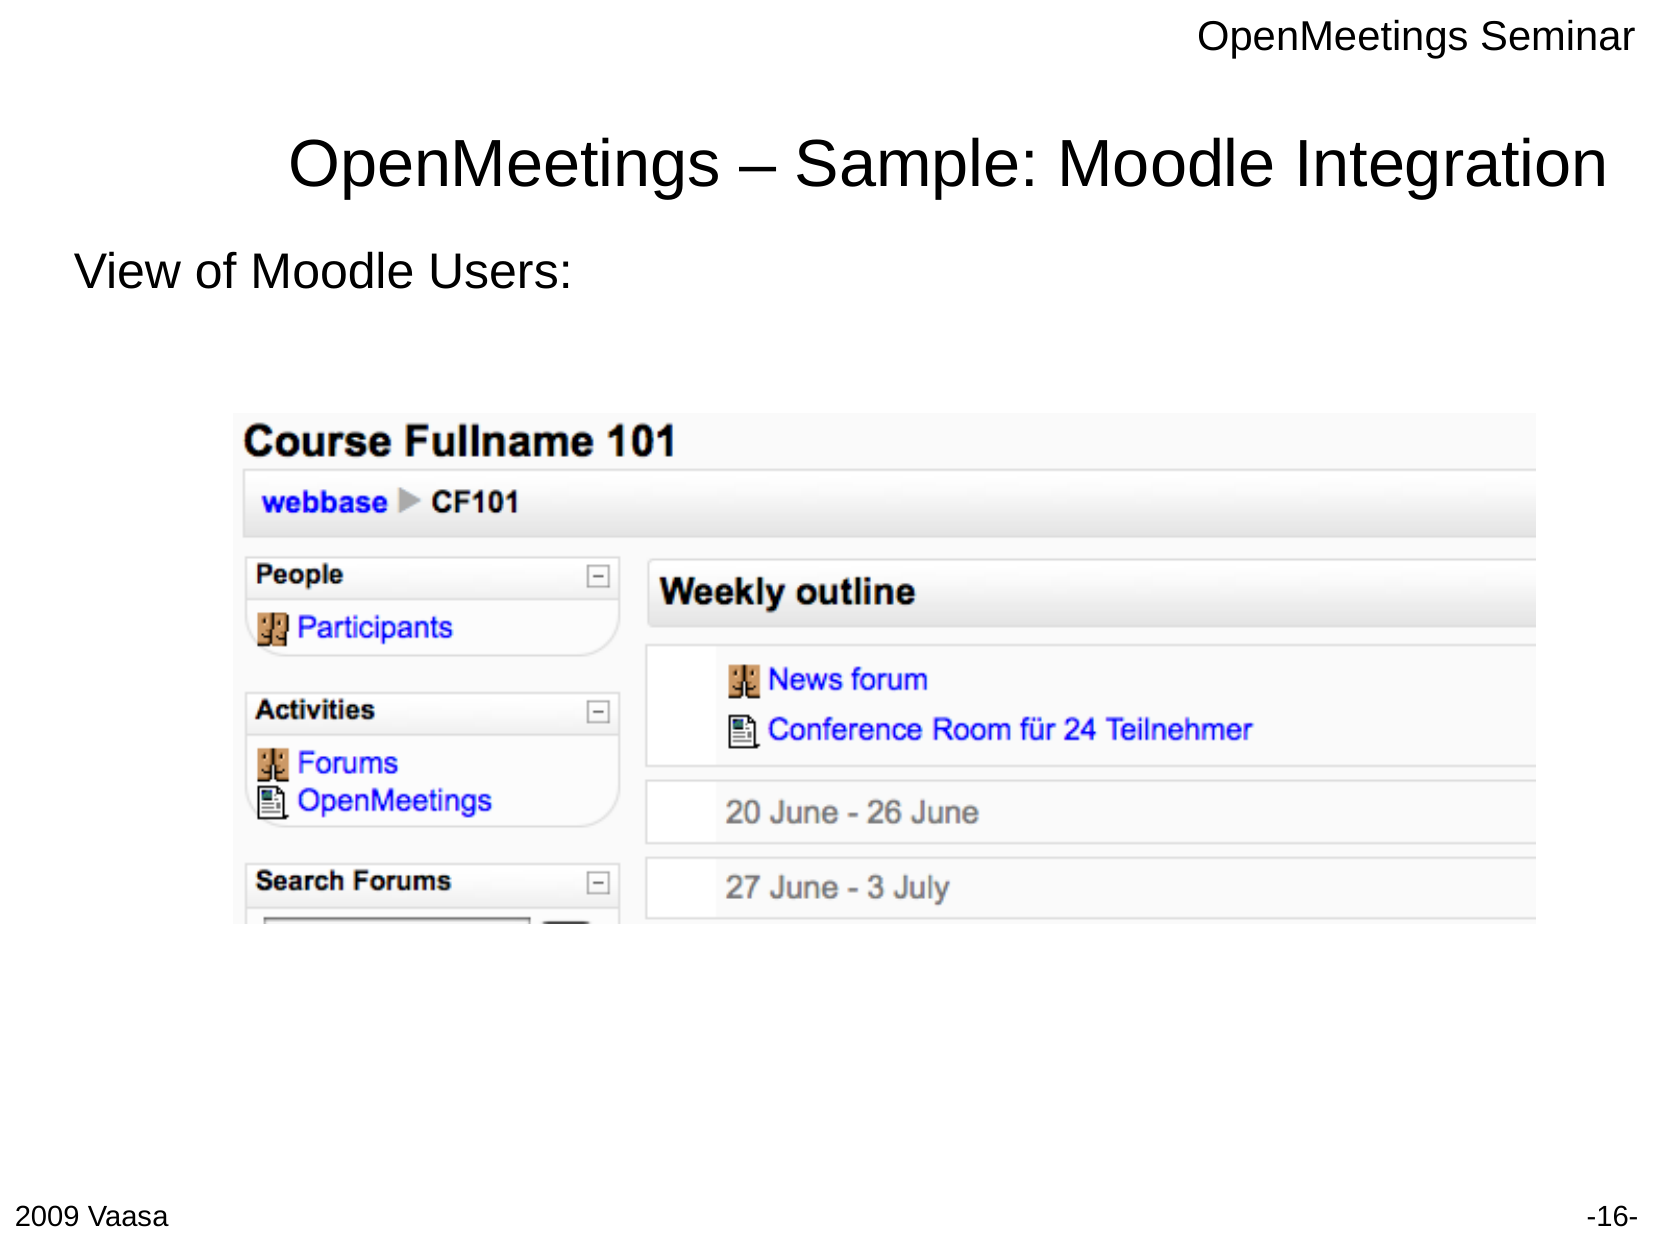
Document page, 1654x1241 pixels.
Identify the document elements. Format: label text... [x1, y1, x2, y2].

picture [233, 413, 1536, 924]
title OpenMeetings Seminar [915, 5, 1636, 65]
text_box 2009 Vaasa [0, 1192, 473, 1241]
text_box View of Moodle Users: [59, 236, 916, 307]
text_box -16- [1181, 1192, 1654, 1241]
text_box OpenMeetings – Sample: Moodle Integration [88, 118, 1625, 208]
